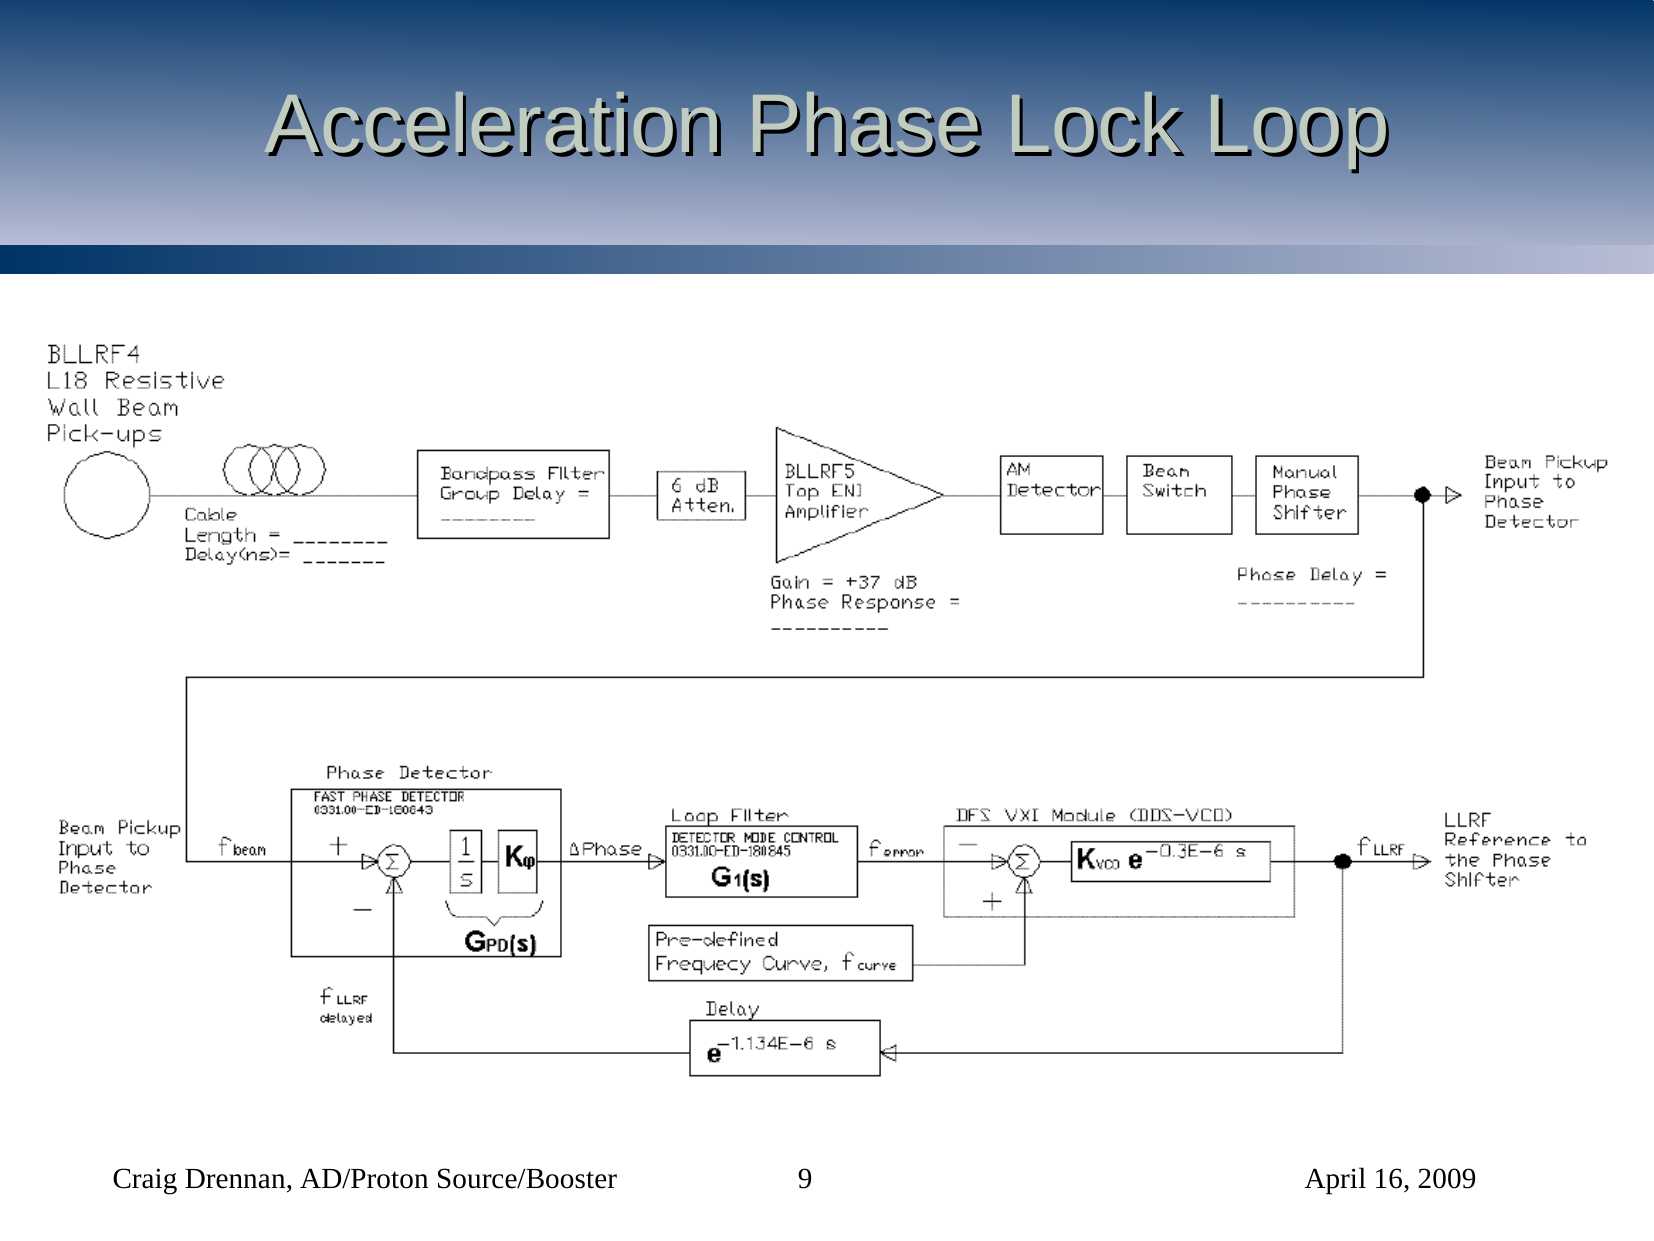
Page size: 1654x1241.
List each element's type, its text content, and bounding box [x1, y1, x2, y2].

picture [37, 328, 1613, 1088]
title Acceleration Phase Lock Loop [121, 20, 1534, 228]
